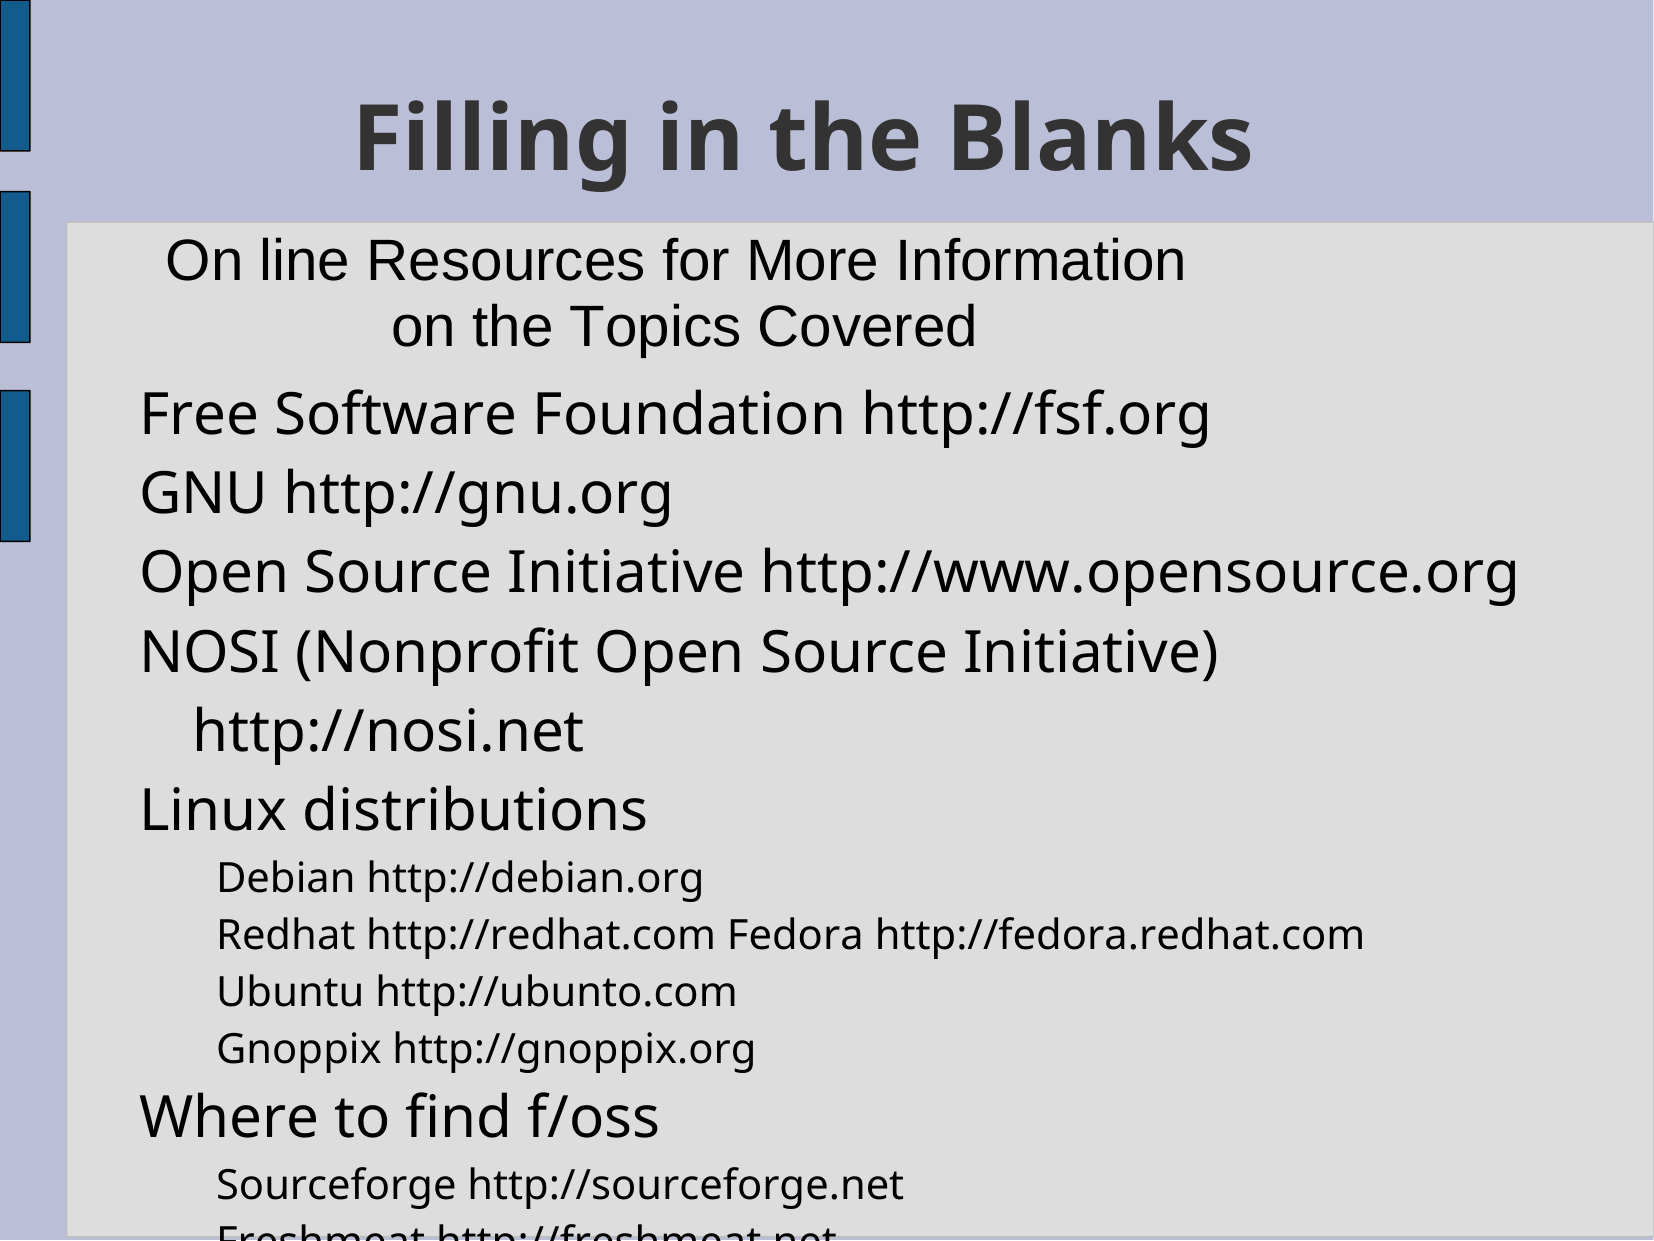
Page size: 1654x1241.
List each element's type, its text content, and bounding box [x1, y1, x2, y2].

list Free Software Foundation http://fsf.org GNU http://gnu.org Open Source Initiative http://www.opensource.org NOSI (Nonprofit Open Source Initiative) http://nosi.net Linux distributions Debian http://debian.org Redhat http://redhat.com Fedora http://fedora.redhat.com Ubuntu http://ubunto.com Gnoppix http://gnoppix.org Where to find f/oss Sourceforge http://sourceforge.net Freshmeat http://freshmeat.net [121, 372, 1534, 1241]
title Filling in the Blanks [121, 59, 1534, 211]
text_box On line Resources for More Information on the Topics Covered [165, 228, 1636, 380]
